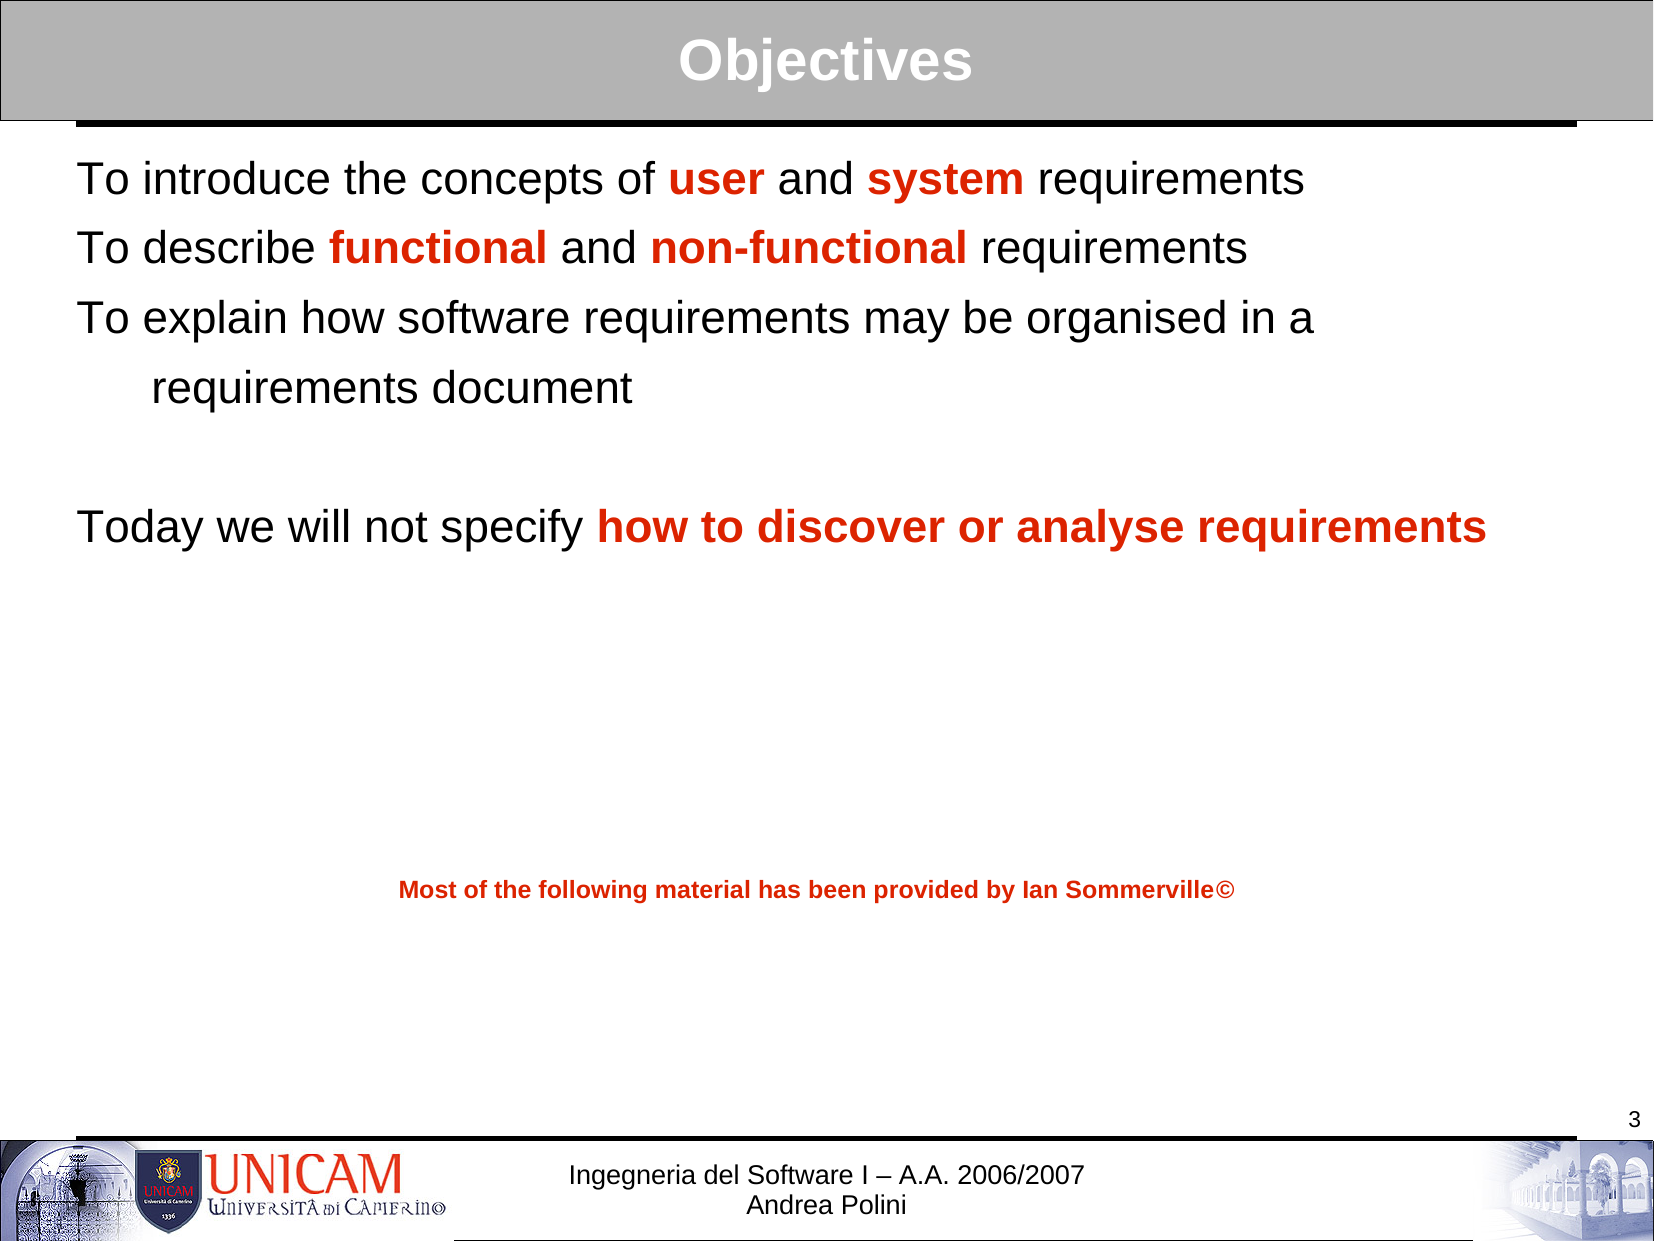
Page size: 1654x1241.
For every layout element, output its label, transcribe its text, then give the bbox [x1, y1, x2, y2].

title Objectives [0, 0, 1653, 121]
list To introduce the concepts of user and system requirements To describe functional and non-functional requirements To explain how software requirements may be organised in a requirements document Today we will not specify how to discover or analyse requirements Most of the following material has been provided by Ian Sommerville© [76, 152, 1577, 1106]
picture [0, 1141, 454, 1241]
picture [1473, 1141, 1654, 1241]
